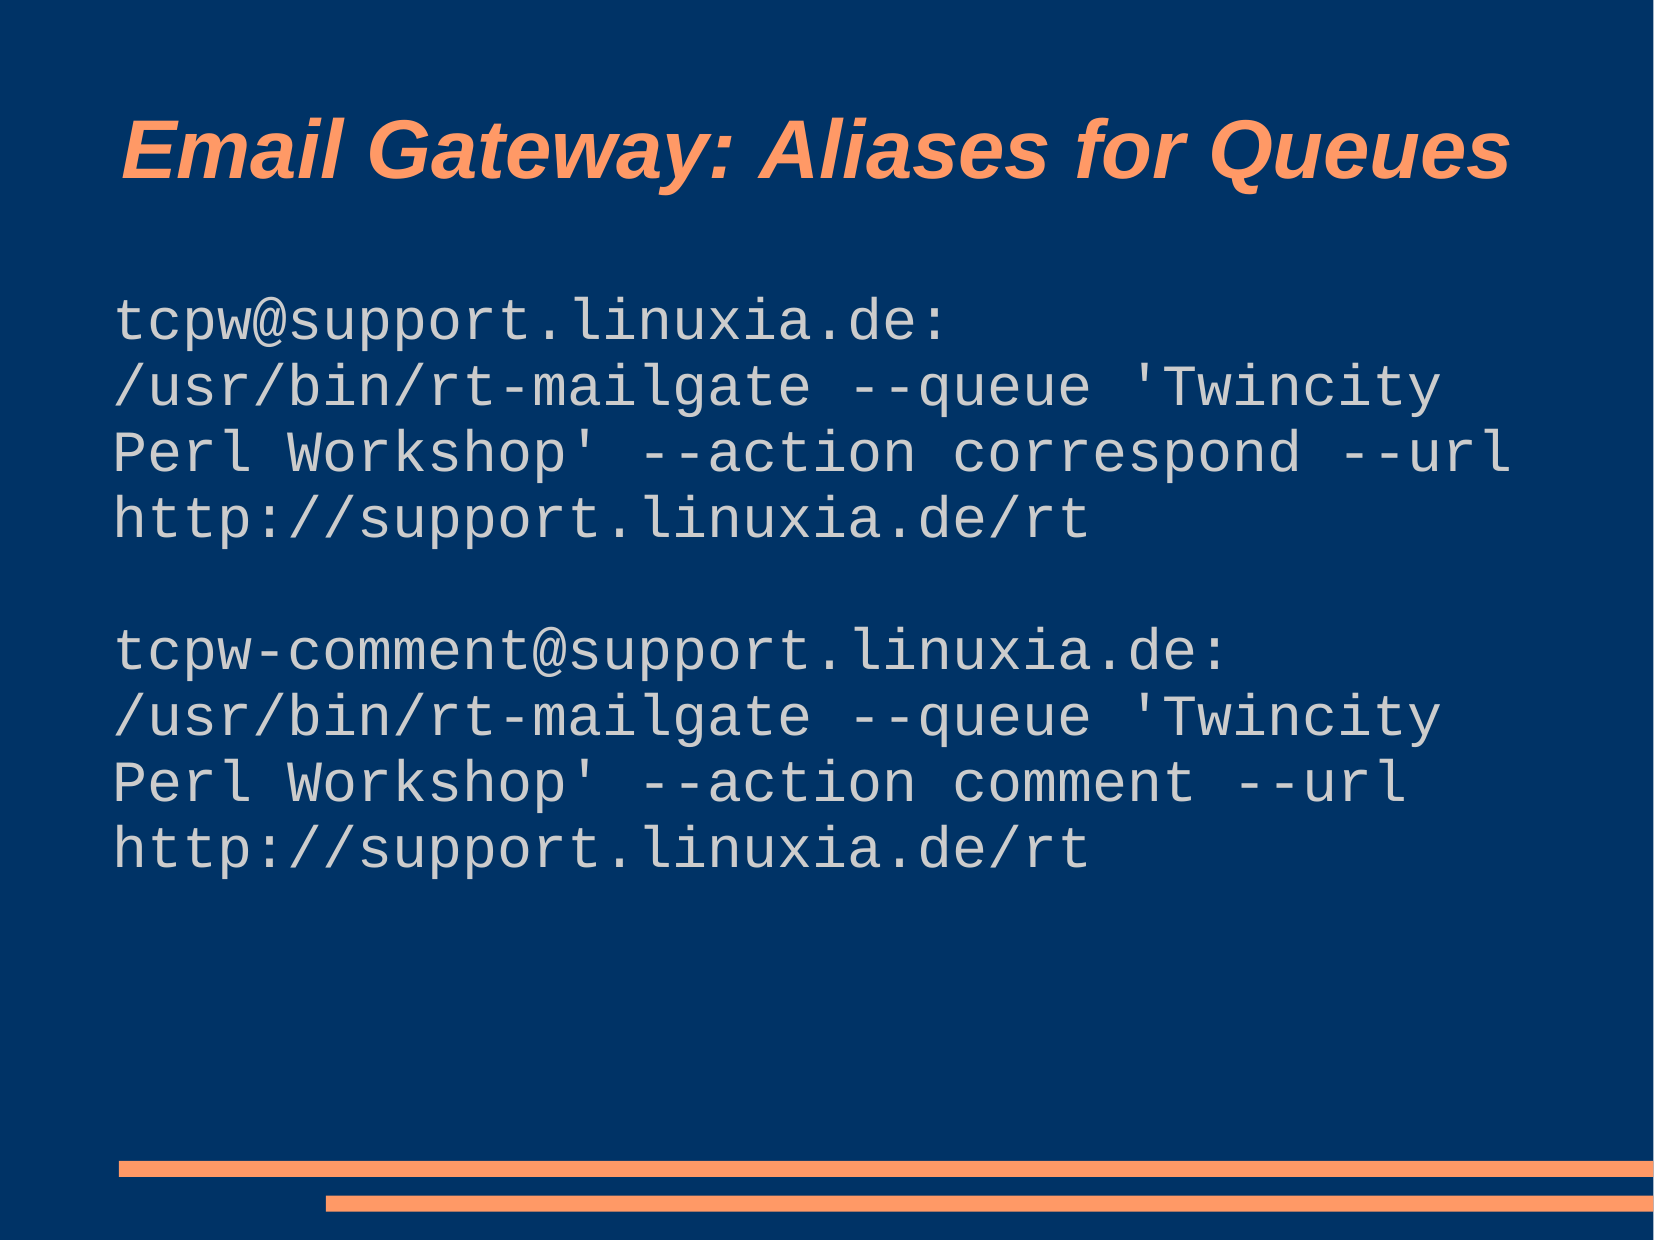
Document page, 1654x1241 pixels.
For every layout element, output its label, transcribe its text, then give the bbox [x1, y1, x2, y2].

title Email Gateway: Aliases for Queues [121, 46, 1534, 225]
subtitle tcpw@support.linuxia.de: /usr/bin/rt-mailgate --queue 'Twincity Perl Workshop' --action correspond --url http://support.linuxia.de/rt tcpw-comment@support.linuxia.de: /usr/bin/rt-mailgate --queue 'Twincity Perl Workshop' --action comment --url http://support.linuxia.de/rt [112, 225, 1552, 1241]
